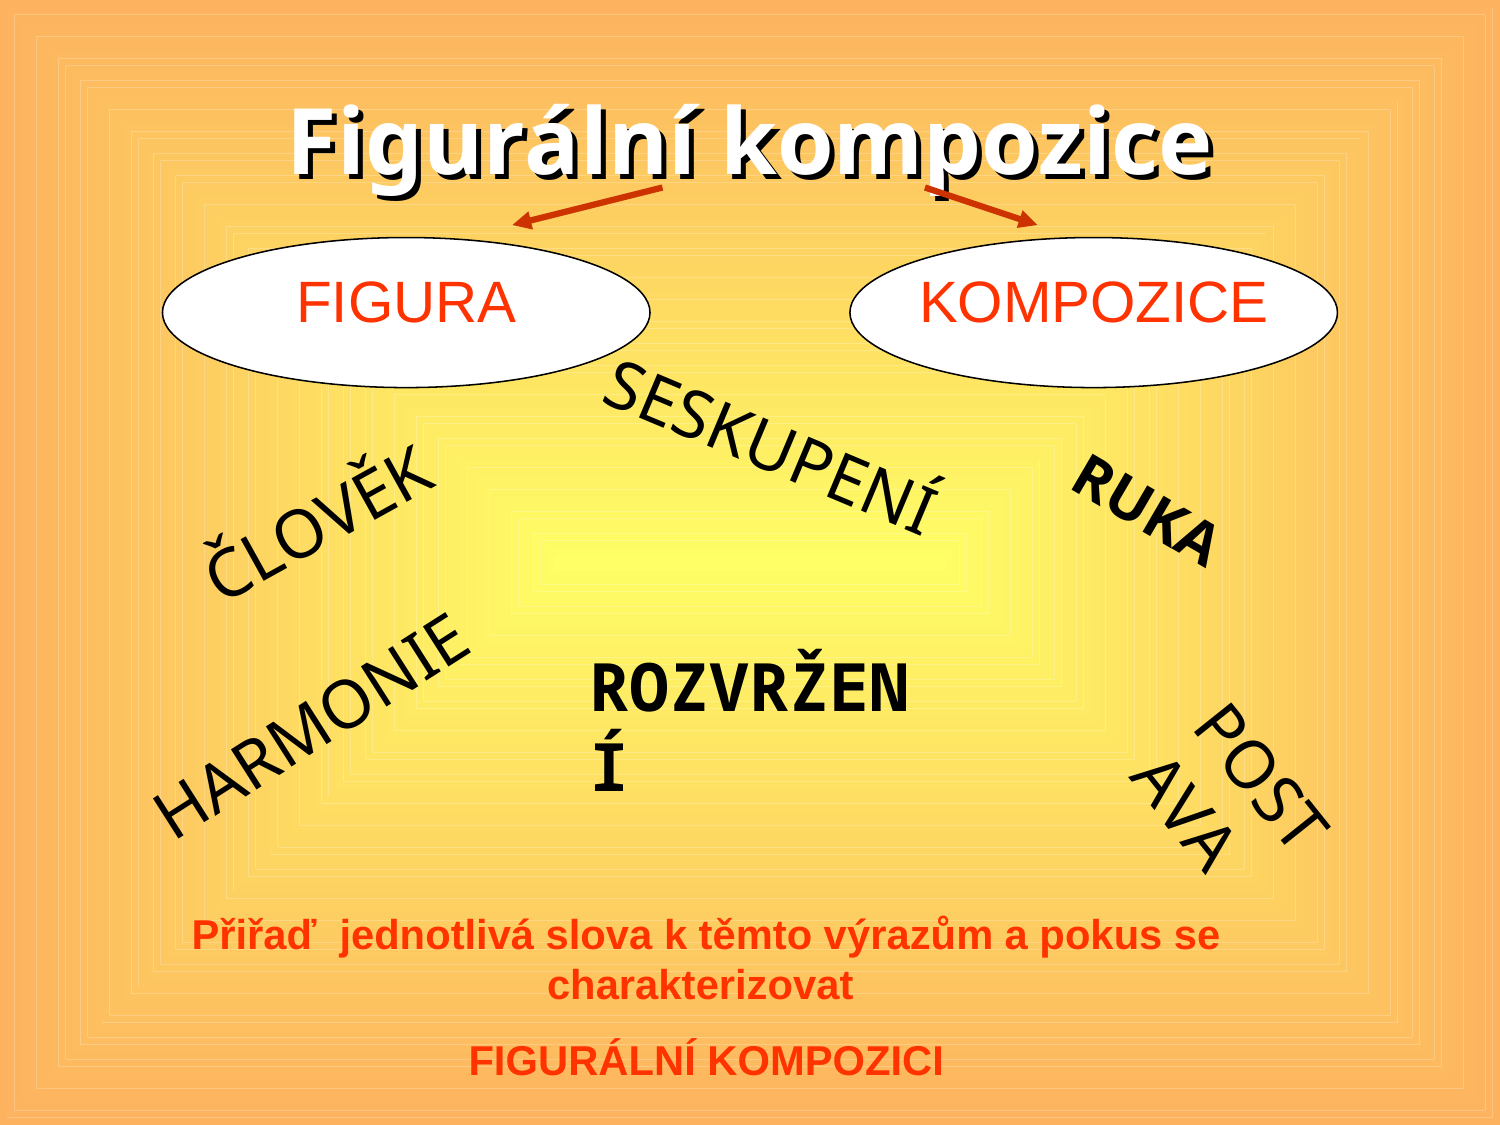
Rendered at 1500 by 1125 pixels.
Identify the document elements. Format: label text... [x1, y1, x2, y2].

text_box HARMONIE [121, 552, 542, 869]
text_box SESKUPENÍ [578, 326, 1053, 600]
list FIGURA [75, 262, 738, 1006]
text_box Přiřaď jednotlivá slova k těmto výrazům a pokus se charakterizovat FIGURÁLNÍ KOMPOZICI [150, 900, 1263, 1092]
text_box RUKA [1044, 423, 1293, 617]
title Figurální kompozice [75, 45, 1426, 233]
list KOMPOZICE [762, 262, 1426, 1006]
text_box ČLOVĚK [172, 389, 503, 631]
text_box [226, 237, 587, 262]
text_box POSTAVA [1102, 669, 1380, 956]
text_box [913, 237, 1274, 262]
text_box ROZVRŽENÍ [574, 637, 963, 813]
